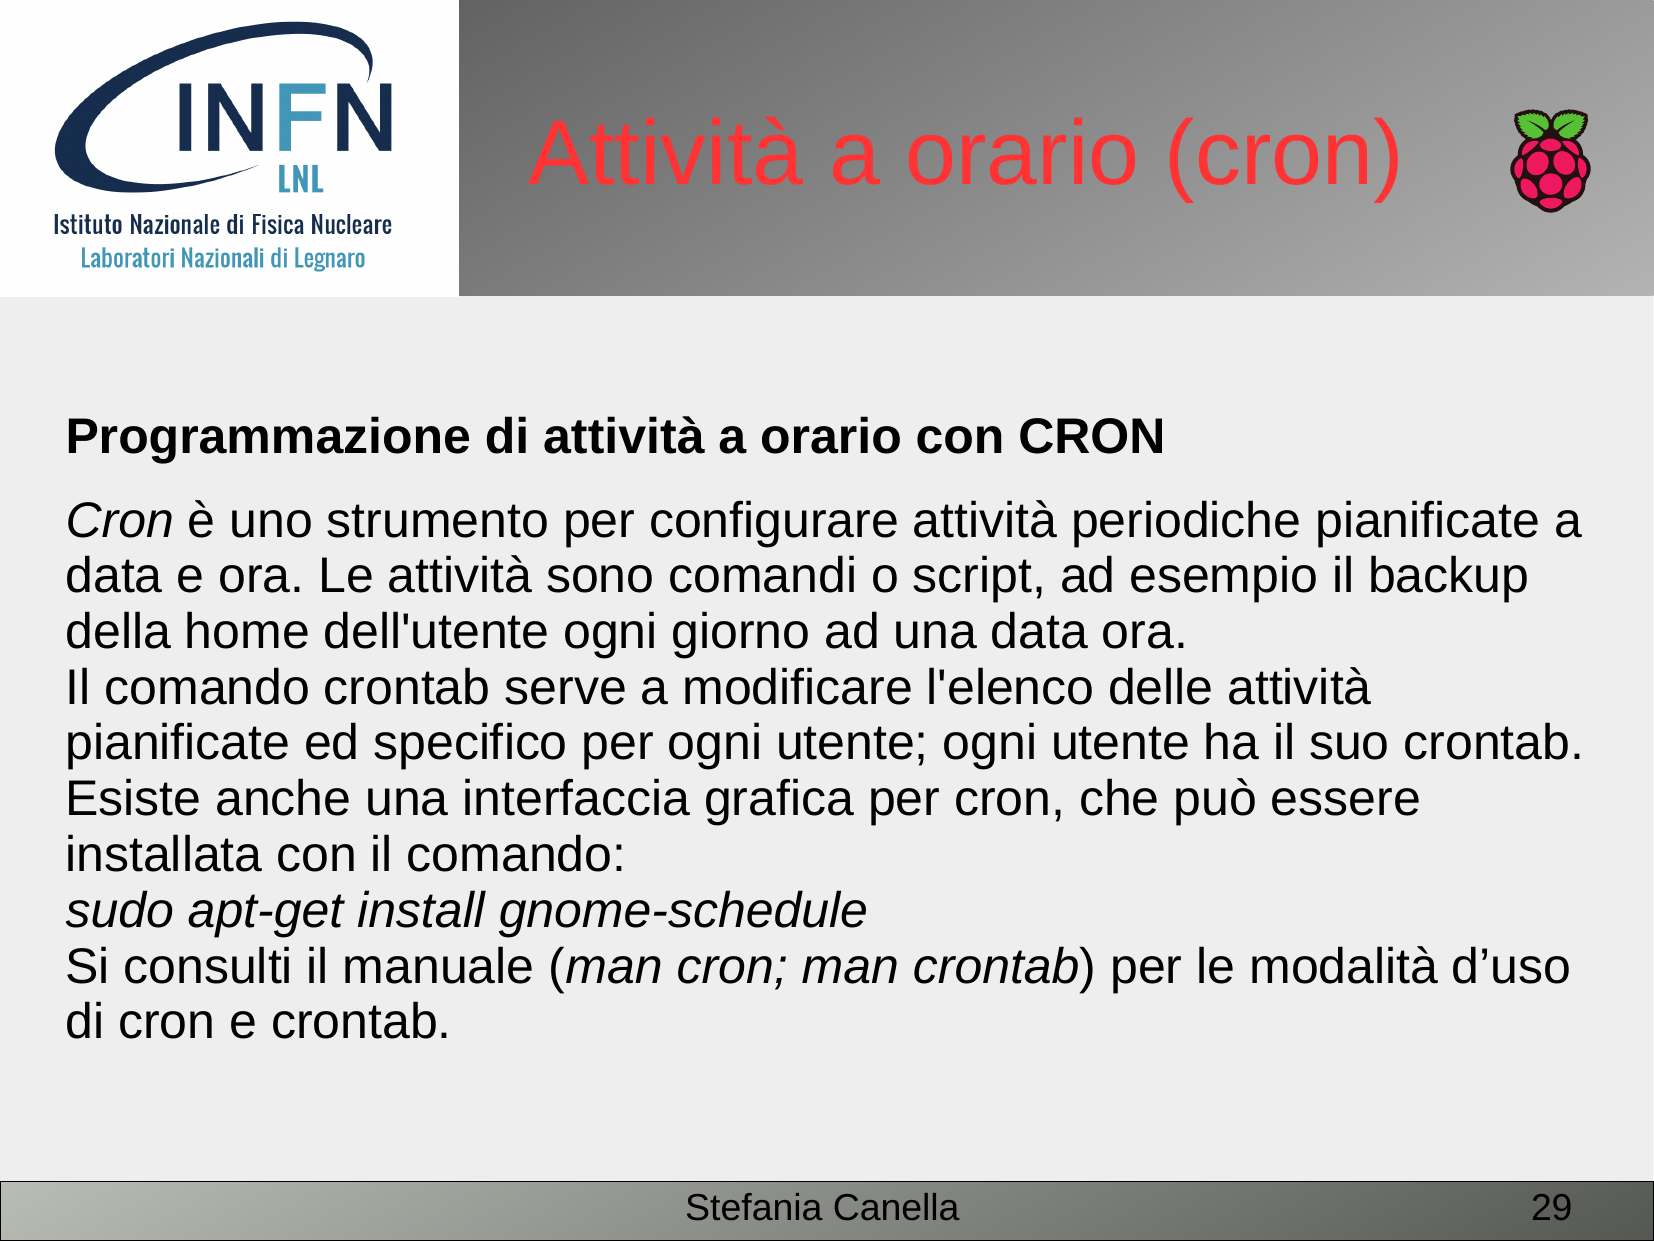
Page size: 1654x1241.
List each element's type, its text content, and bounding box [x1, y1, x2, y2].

title Attività a orario (cron) [459, 49, 1571, 257]
subtitle Programmazione di attività a orario con CRON Cron è uno strumento per configurare attività periodiche pianificate a data e ora. Le attività sono comandi o script, ad esempio il backup della home dell'utente ogni giorno ad una data ora. Il comando crontab serve a modificare l'elenco delle attività pianificate ed specifico per ogni utente; ogni utente ha il suo crontab. Esiste anche una interfaccia grafica per cron, che può essere installata con il comando: sudo apt-get install gnome-schedule Si consulti il manuale (man cron; man crontab) per le modalità d’uso di cron e crontab. [65, 368, 1588, 1089]
text_box Stefania Canella [670, 1178, 984, 1241]
text_box [0, 1181, 670, 1241]
picture [0, 0, 459, 297]
text_box [459, 0, 1654, 296]
text_box [984, 1181, 1516, 1241]
text_box <number> [1516, 1178, 1654, 1241]
